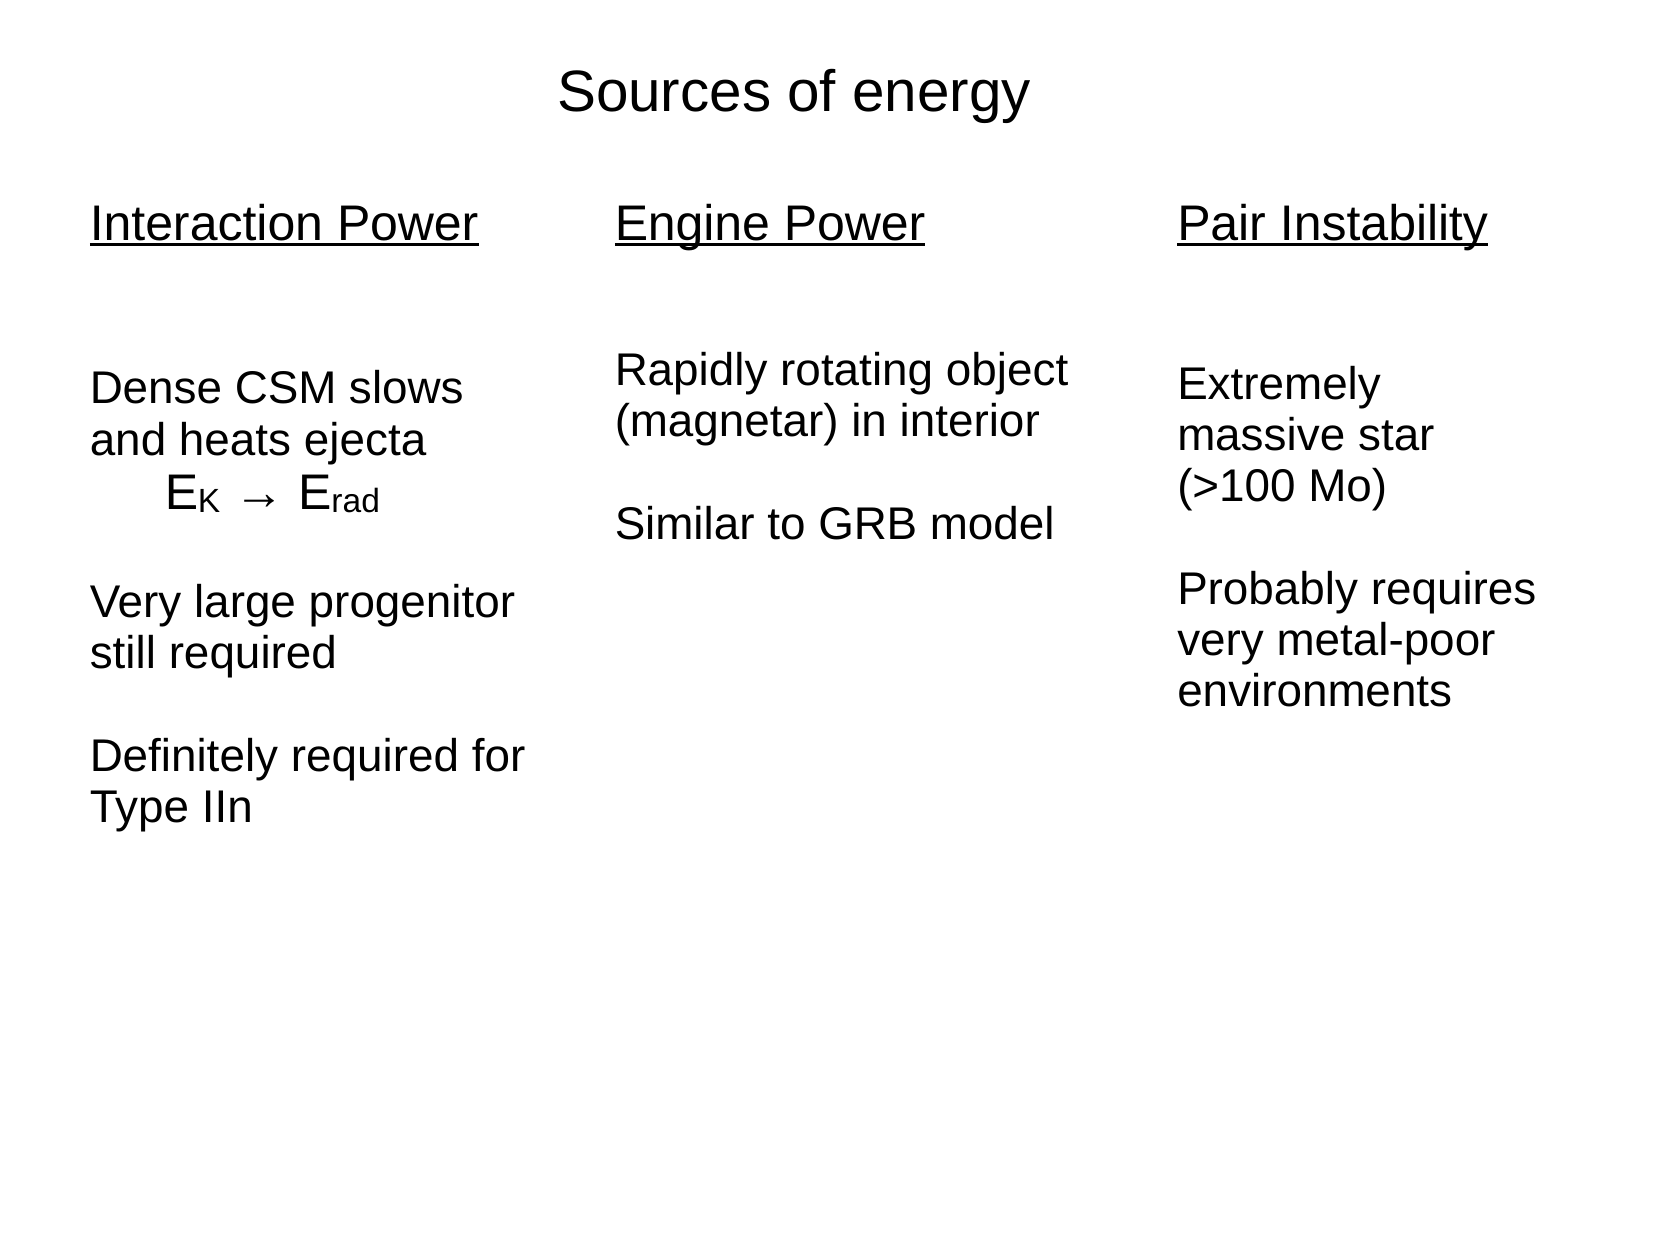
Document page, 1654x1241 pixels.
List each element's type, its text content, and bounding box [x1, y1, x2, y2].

text_box Pair Instability Extremely massive star (>100 Mo) Probably requires very metal-poor environments [1162, 187, 1576, 827]
text_box Sources of energy [400, 51, 1189, 132]
text_box Engine Power Rapidly rotating object (magnetar) in interior Similar to GRB model [600, 187, 1088, 711]
text_box Interaction Power Dense CSM slows and heats ejecta EK → Erad Very large progenitor still required Definitely required for Type IIn [75, 187, 563, 938]
